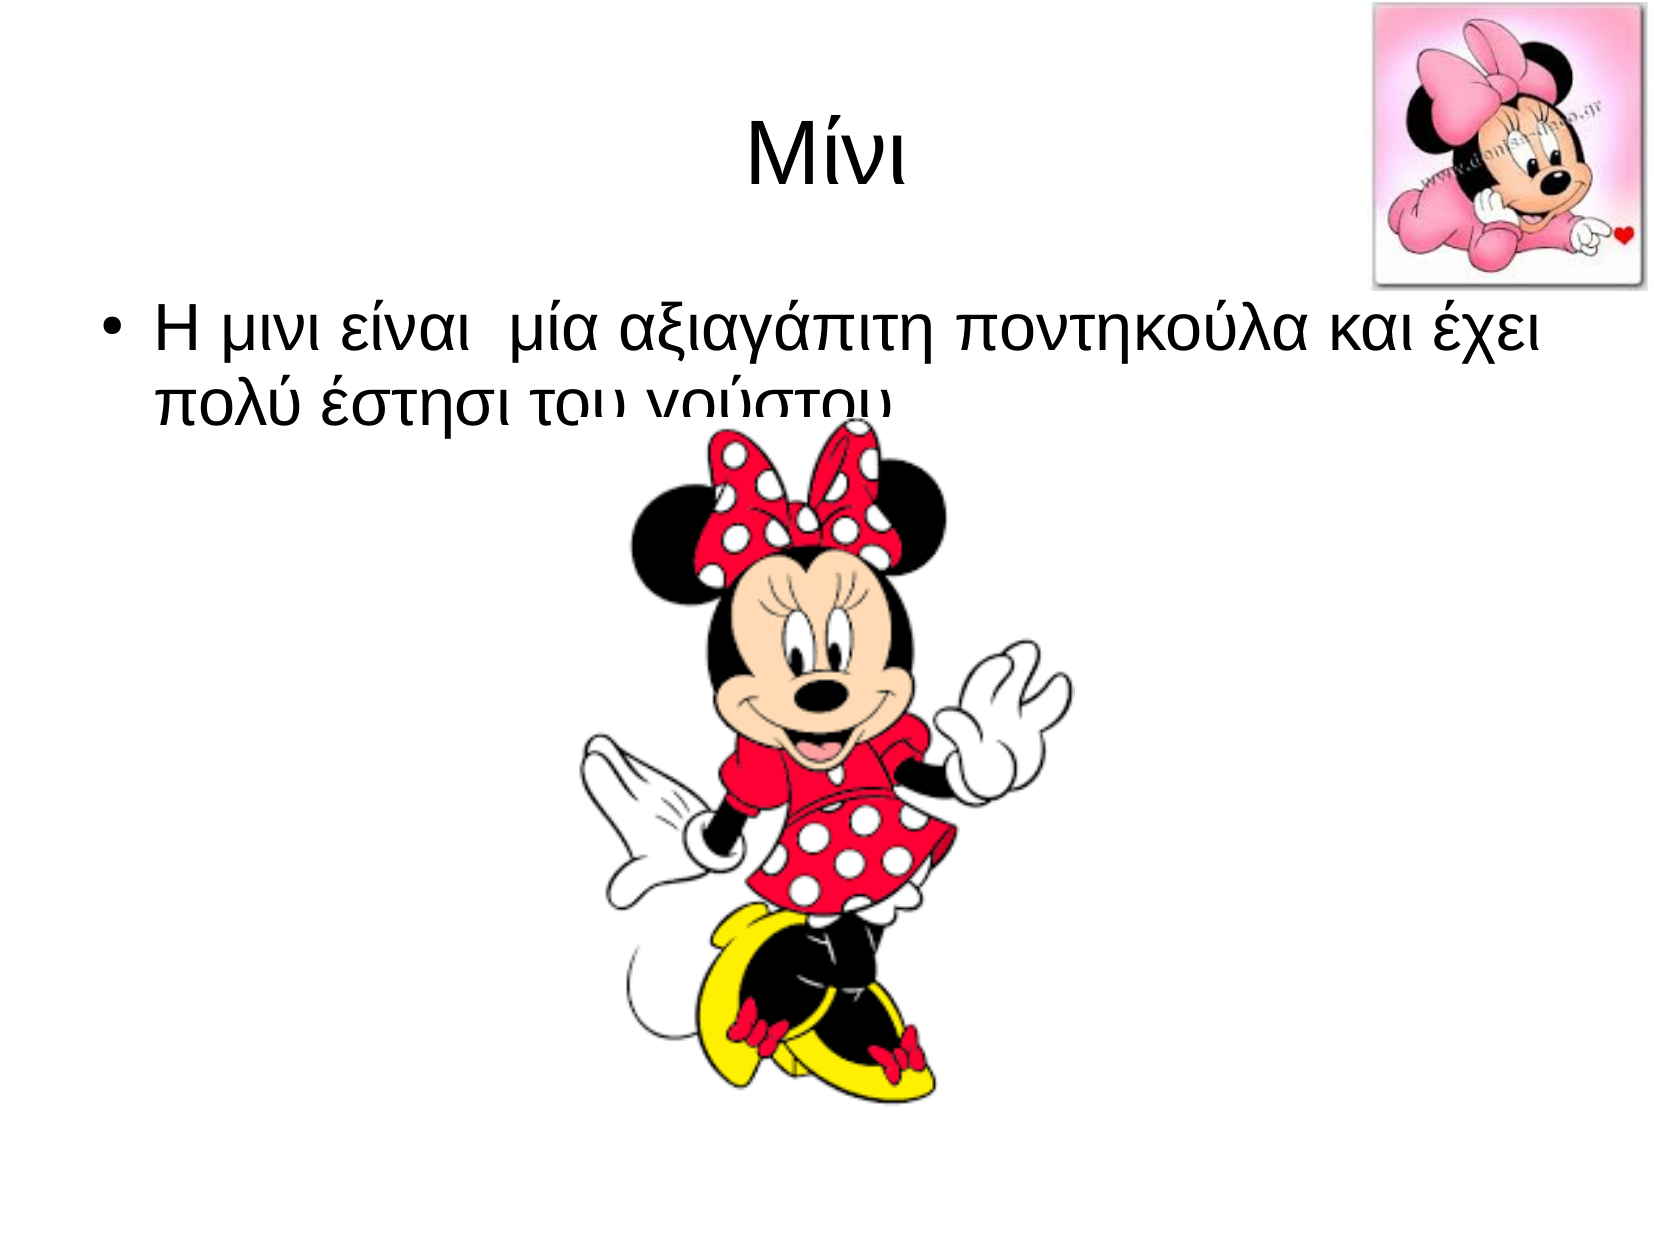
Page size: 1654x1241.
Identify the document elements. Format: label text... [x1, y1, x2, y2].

picture [578, 417, 1075, 1109]
picture [1366, 2, 1654, 291]
list Η μινι είναι μία αξιαγάπιτη ποντηκούλα και έχει πολύ έστησι του γούστου. [82, 290, 1571, 1109]
title Μίνι [82, 49, 1366, 257]
